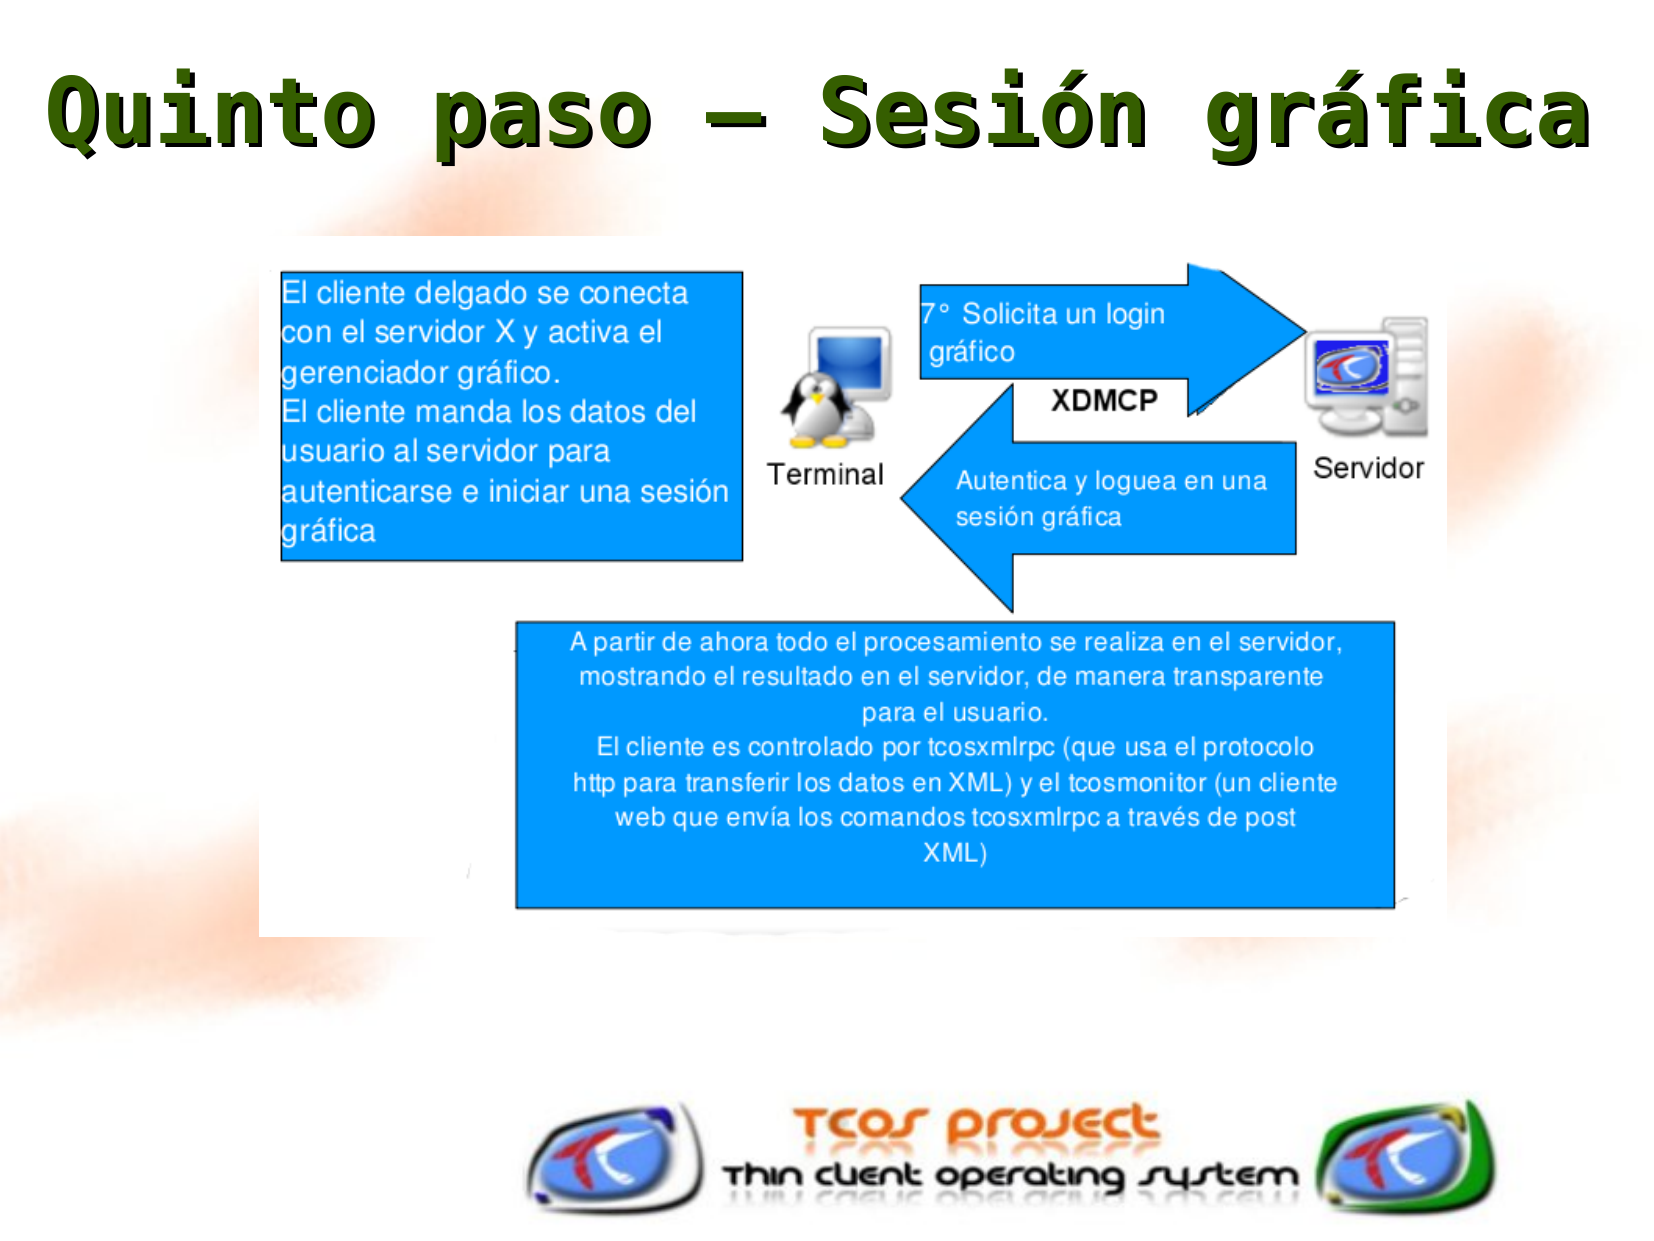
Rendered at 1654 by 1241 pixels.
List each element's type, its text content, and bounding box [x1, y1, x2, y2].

picture [0, 0, 1654, 1241]
text_box Quinto paso – Sesión gráfica [29, 50, 1654, 173]
